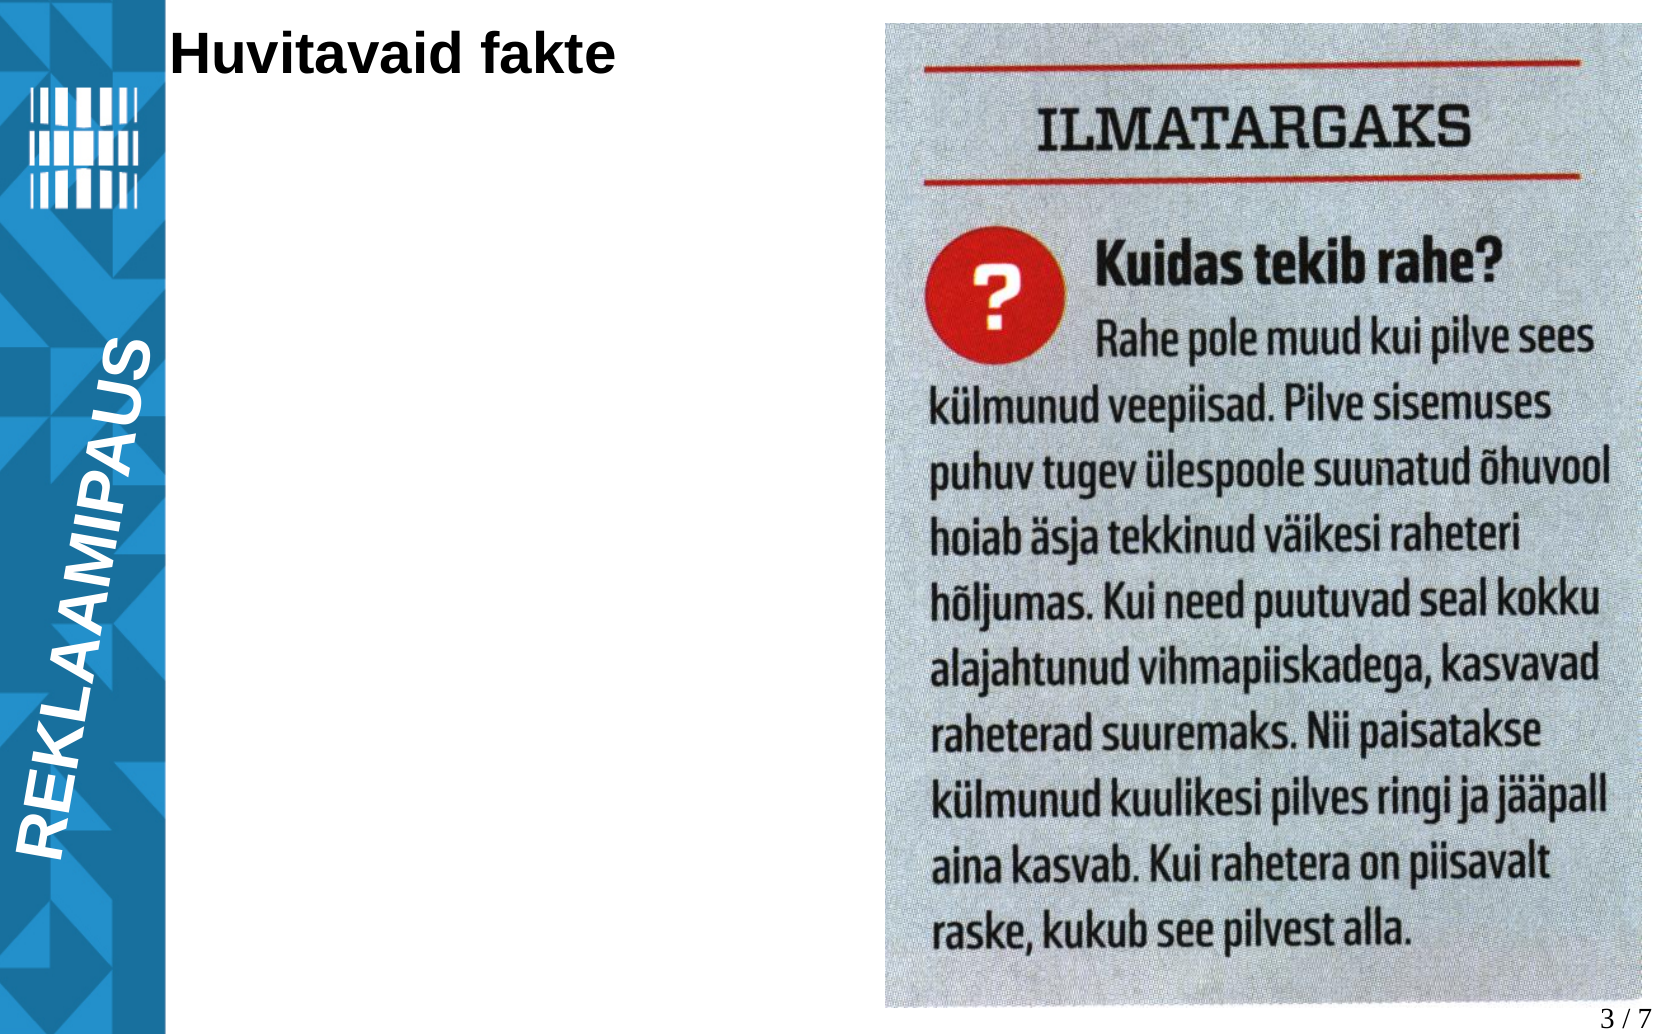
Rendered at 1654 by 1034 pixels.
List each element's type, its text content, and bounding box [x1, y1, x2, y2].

picture [885, 23, 1642, 1008]
title Huvitavaid fakte [169, 11, 1571, 95]
